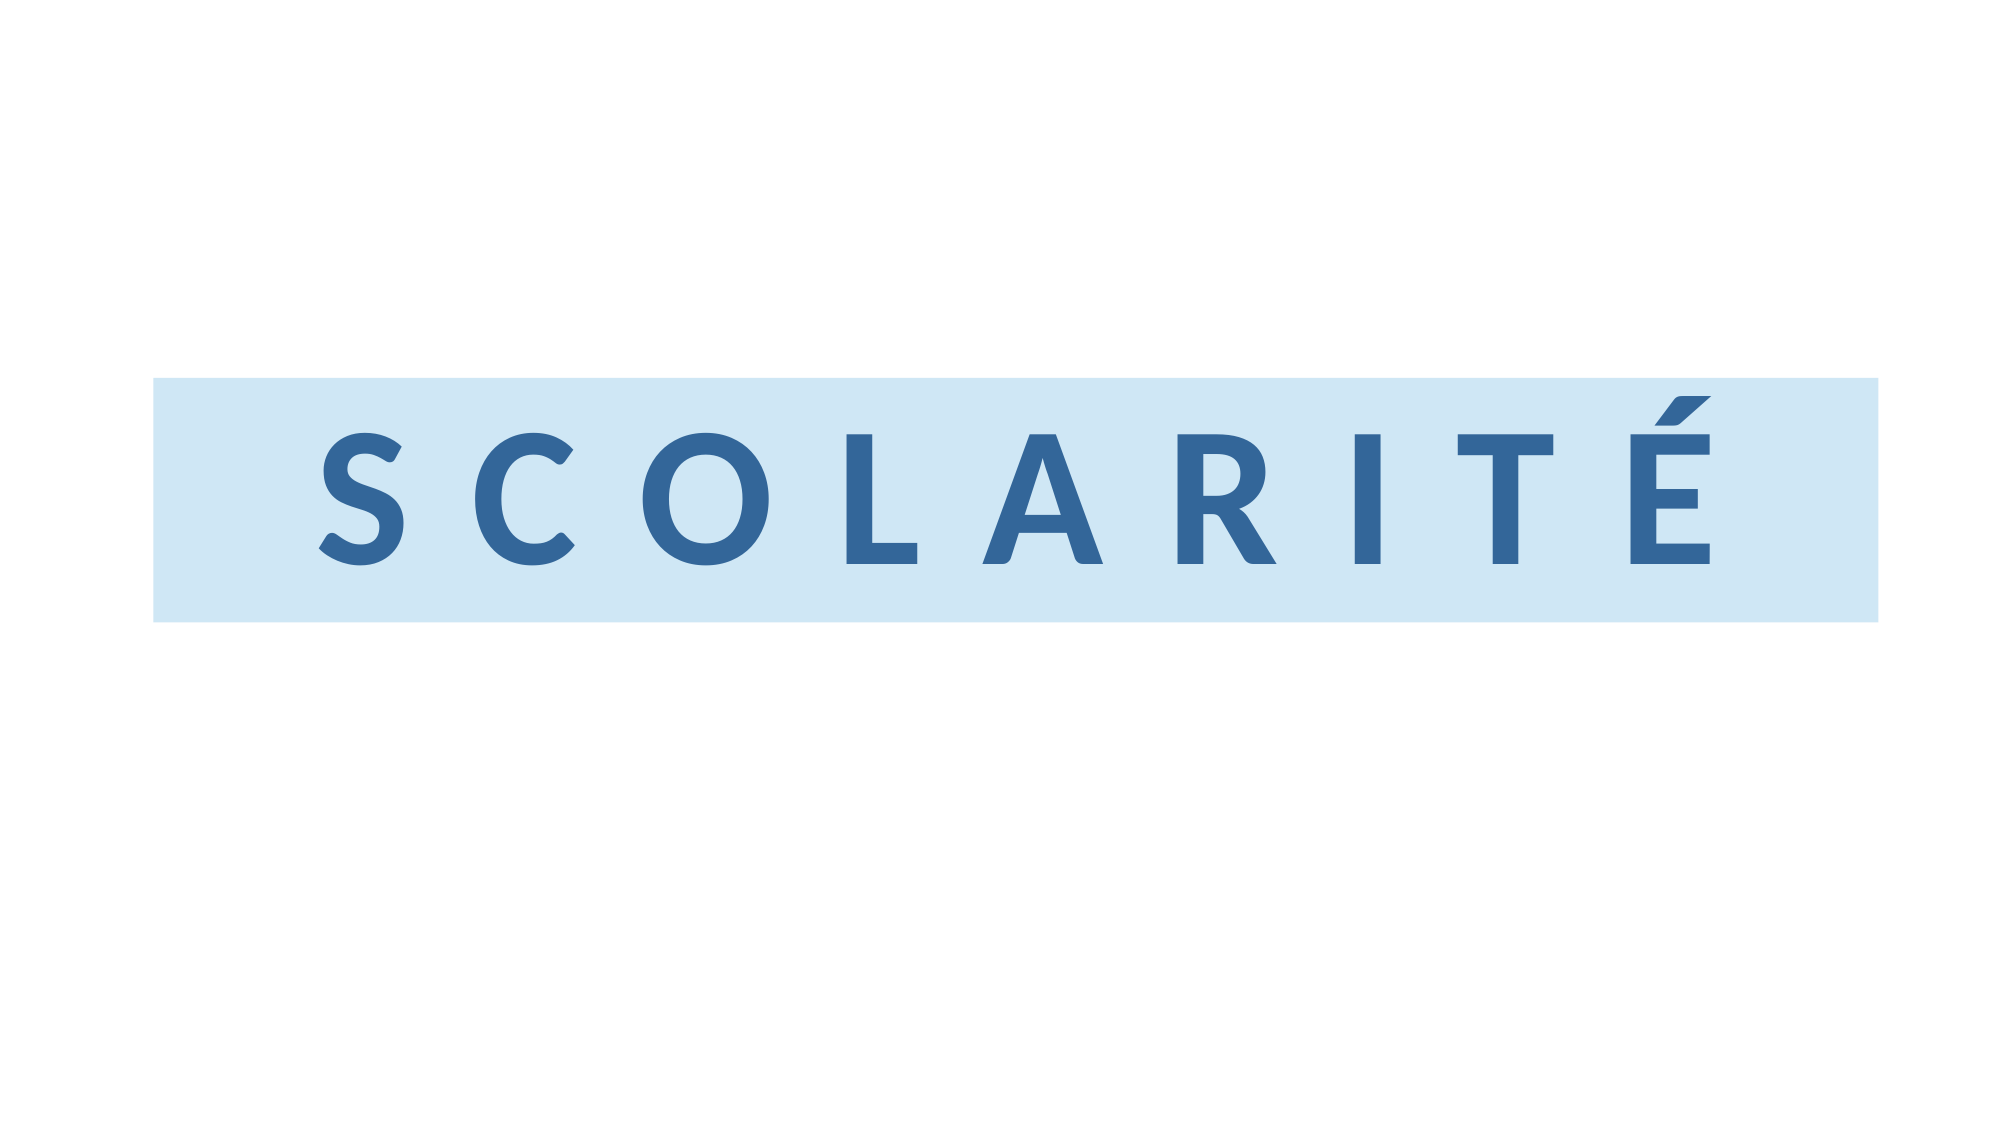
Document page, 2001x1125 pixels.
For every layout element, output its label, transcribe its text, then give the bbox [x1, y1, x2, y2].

title SCOLARITÉ [153, 377, 1879, 623]
